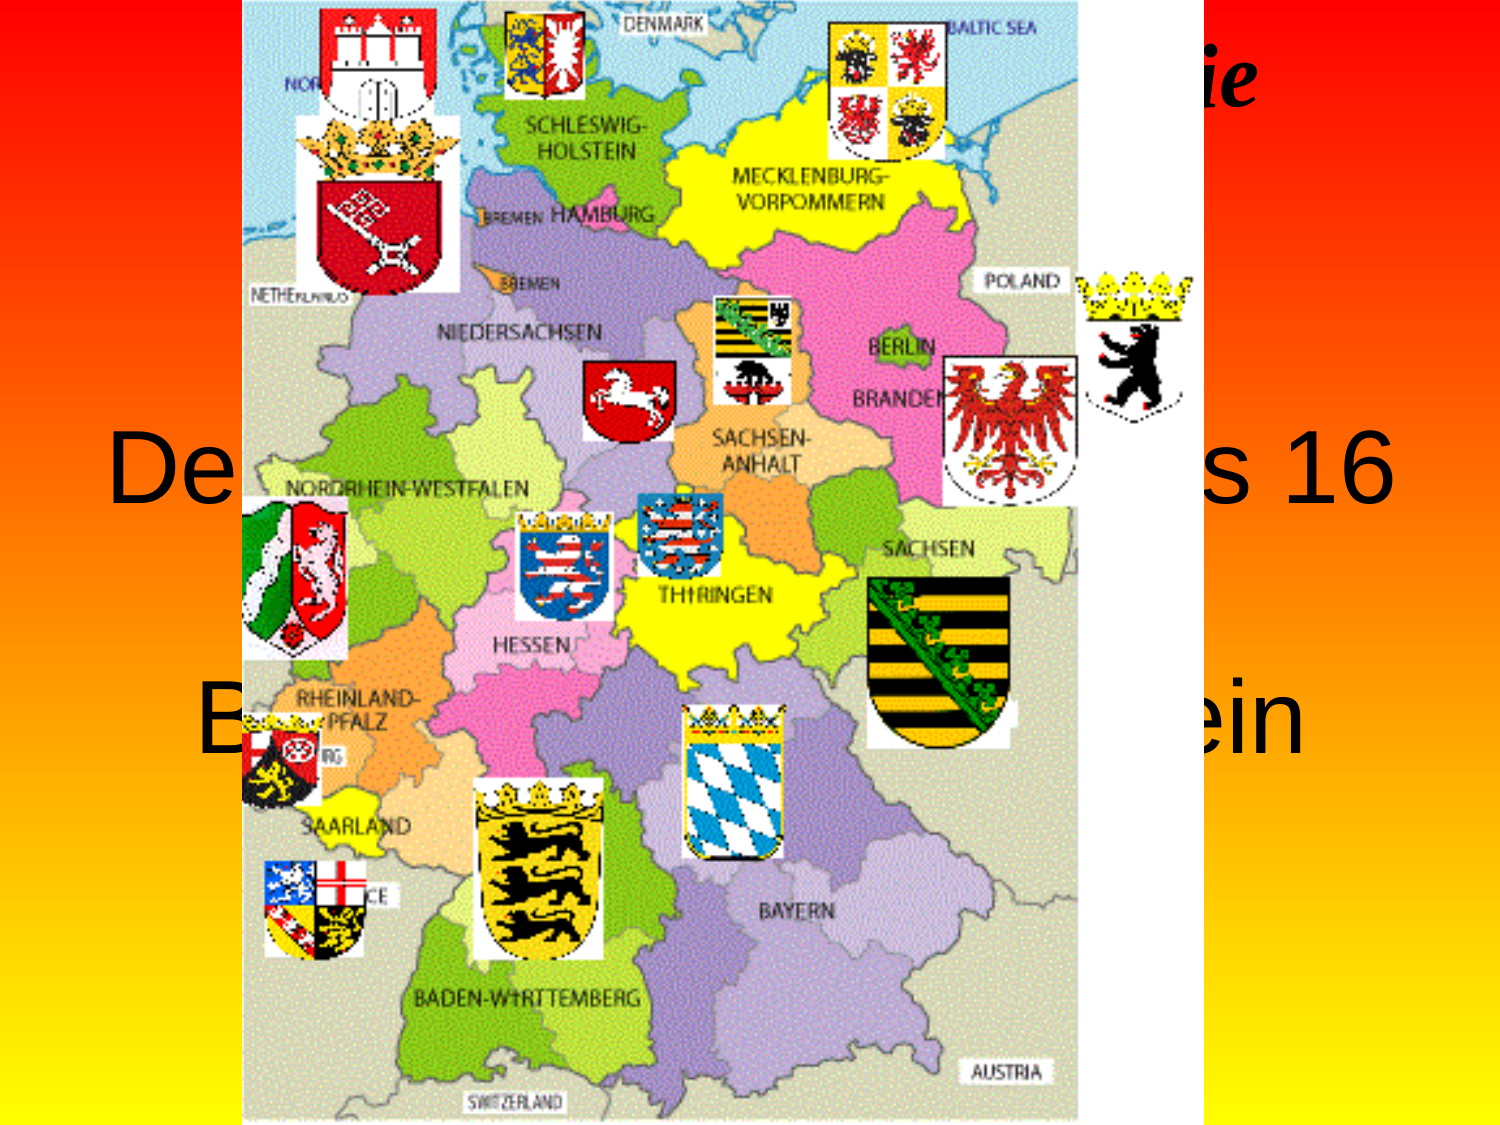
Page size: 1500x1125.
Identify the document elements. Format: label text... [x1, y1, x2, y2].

picture [242, 0, 1204, 1125]
text_box Die Bundesrepublik Deutschland besteht aus 16 Gliedstaaten. Jede Bundesrepublik hat sein Kamm. [1204, 267, 1427, 1010]
text_box Die Bundesrepublik Deutschland besteht aus 16 Gliedstaaten. Jede Bundesrepublik hat sein Kamm. [76, 267, 242, 1010]
